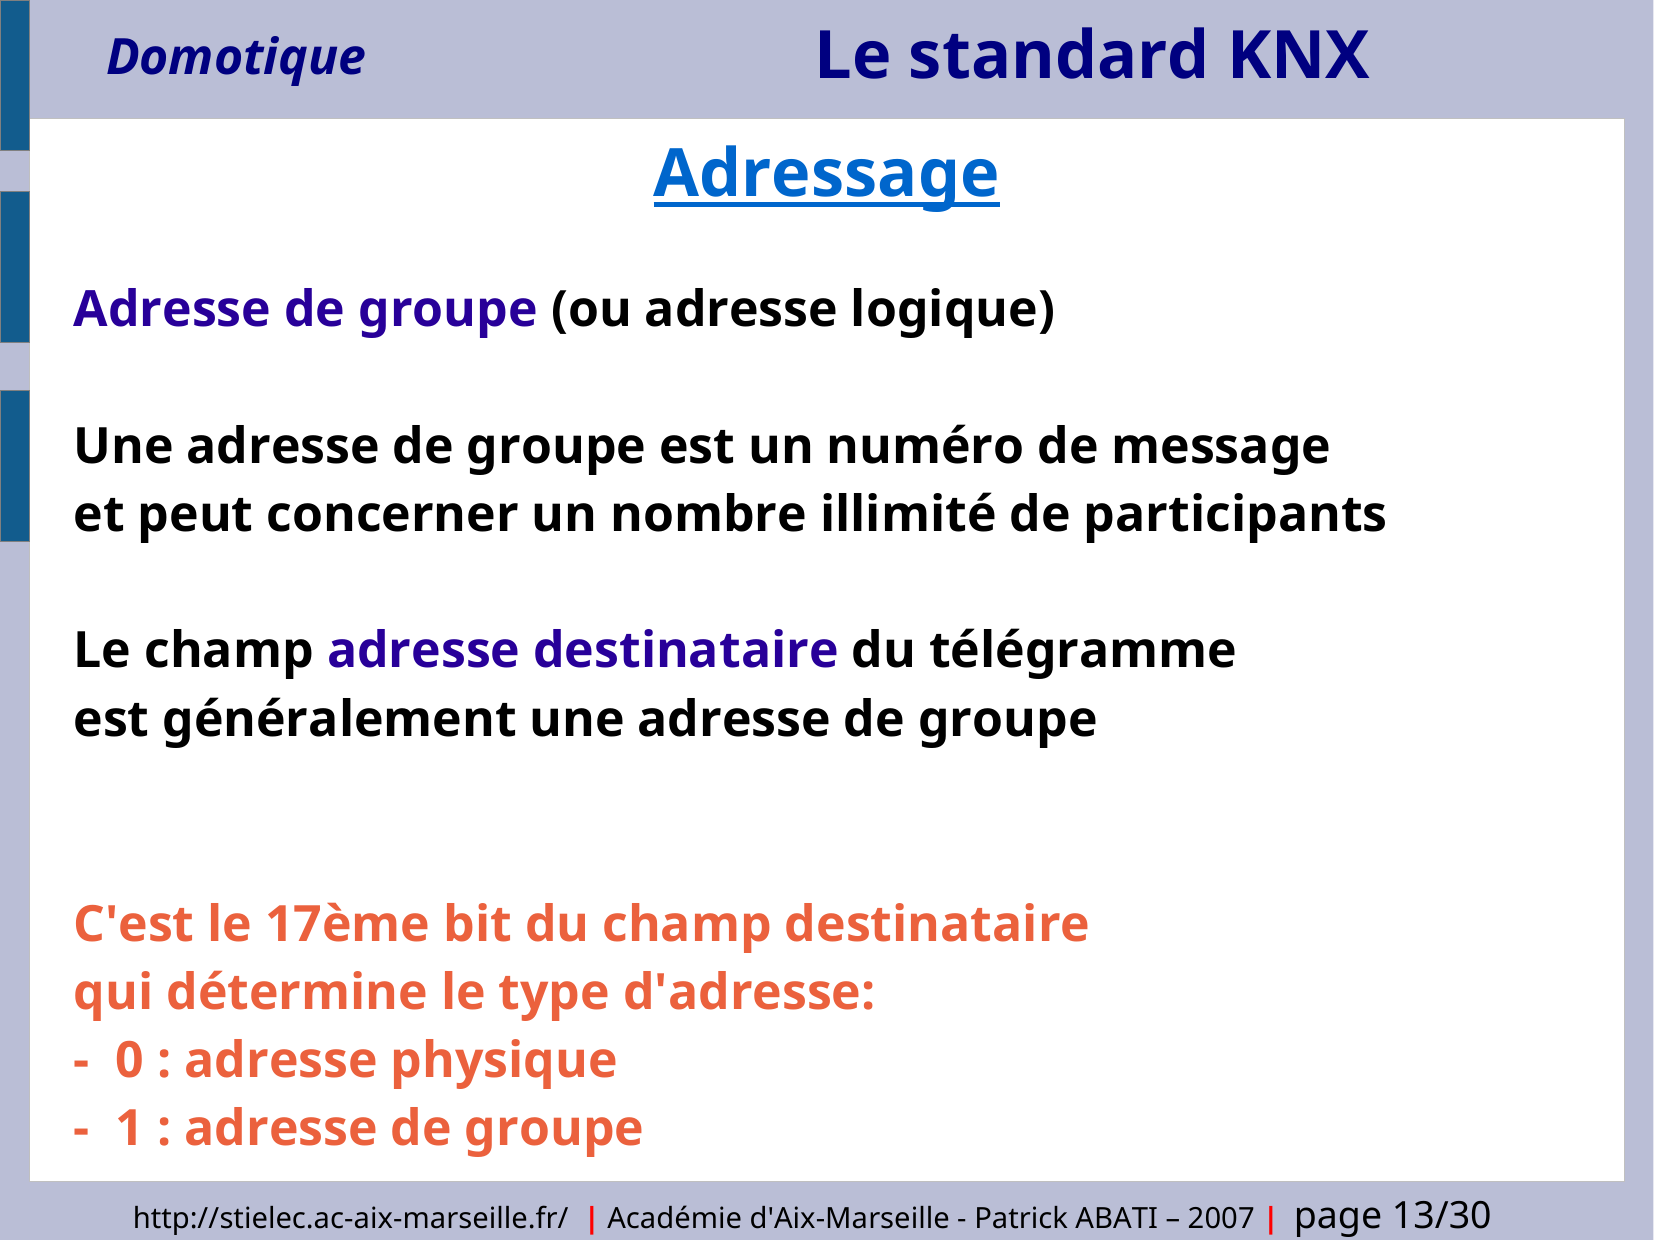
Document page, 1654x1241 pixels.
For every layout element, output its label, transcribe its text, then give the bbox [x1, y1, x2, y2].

text_box Adresse de groupe (ou adresse logique) Une adresse de groupe est un numéro de message et peut concerner un nombre illimité de participants Le champ adresse destinataire du télégramme est généralement une adresse de groupe C'est le 17ème bit du champ destinataire qui détermine le type d'adresse: - 0 : adresse physique - 1 : adresse de groupe [59, 265, 1595, 1065]
text_box Adressage [29, 118, 1625, 214]
